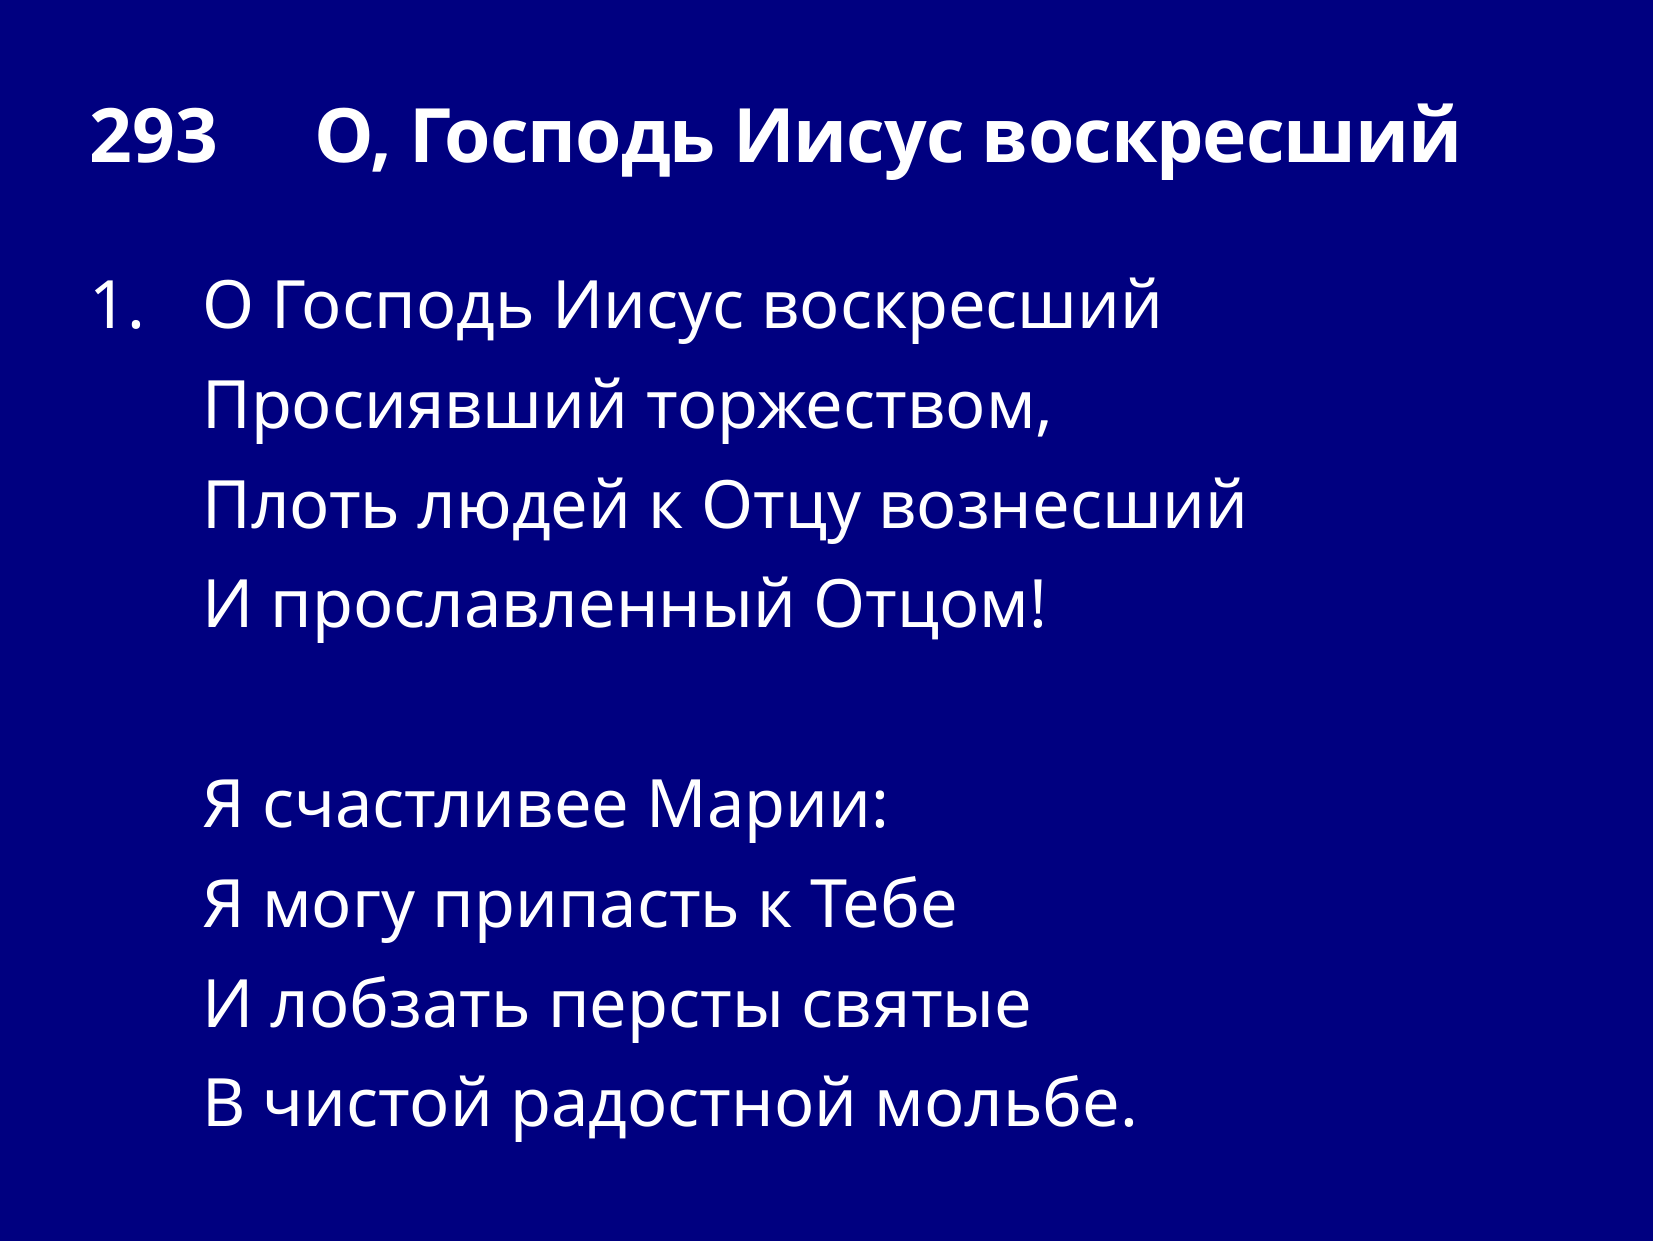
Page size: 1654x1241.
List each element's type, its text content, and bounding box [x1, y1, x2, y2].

text_box 1. О Господь Иисус воскресший Просиявший торжеством, Плоть людей к Отцу вознесший И прославленный Отцом! Я счастливее Марии: Я могу припасть к Тебе И лобзать персты святые В чистой радостной мольбе. [75, 188, 1576, 1163]
text_box 293 О, Господь Иисус воскресший [75, 75, 1653, 188]
